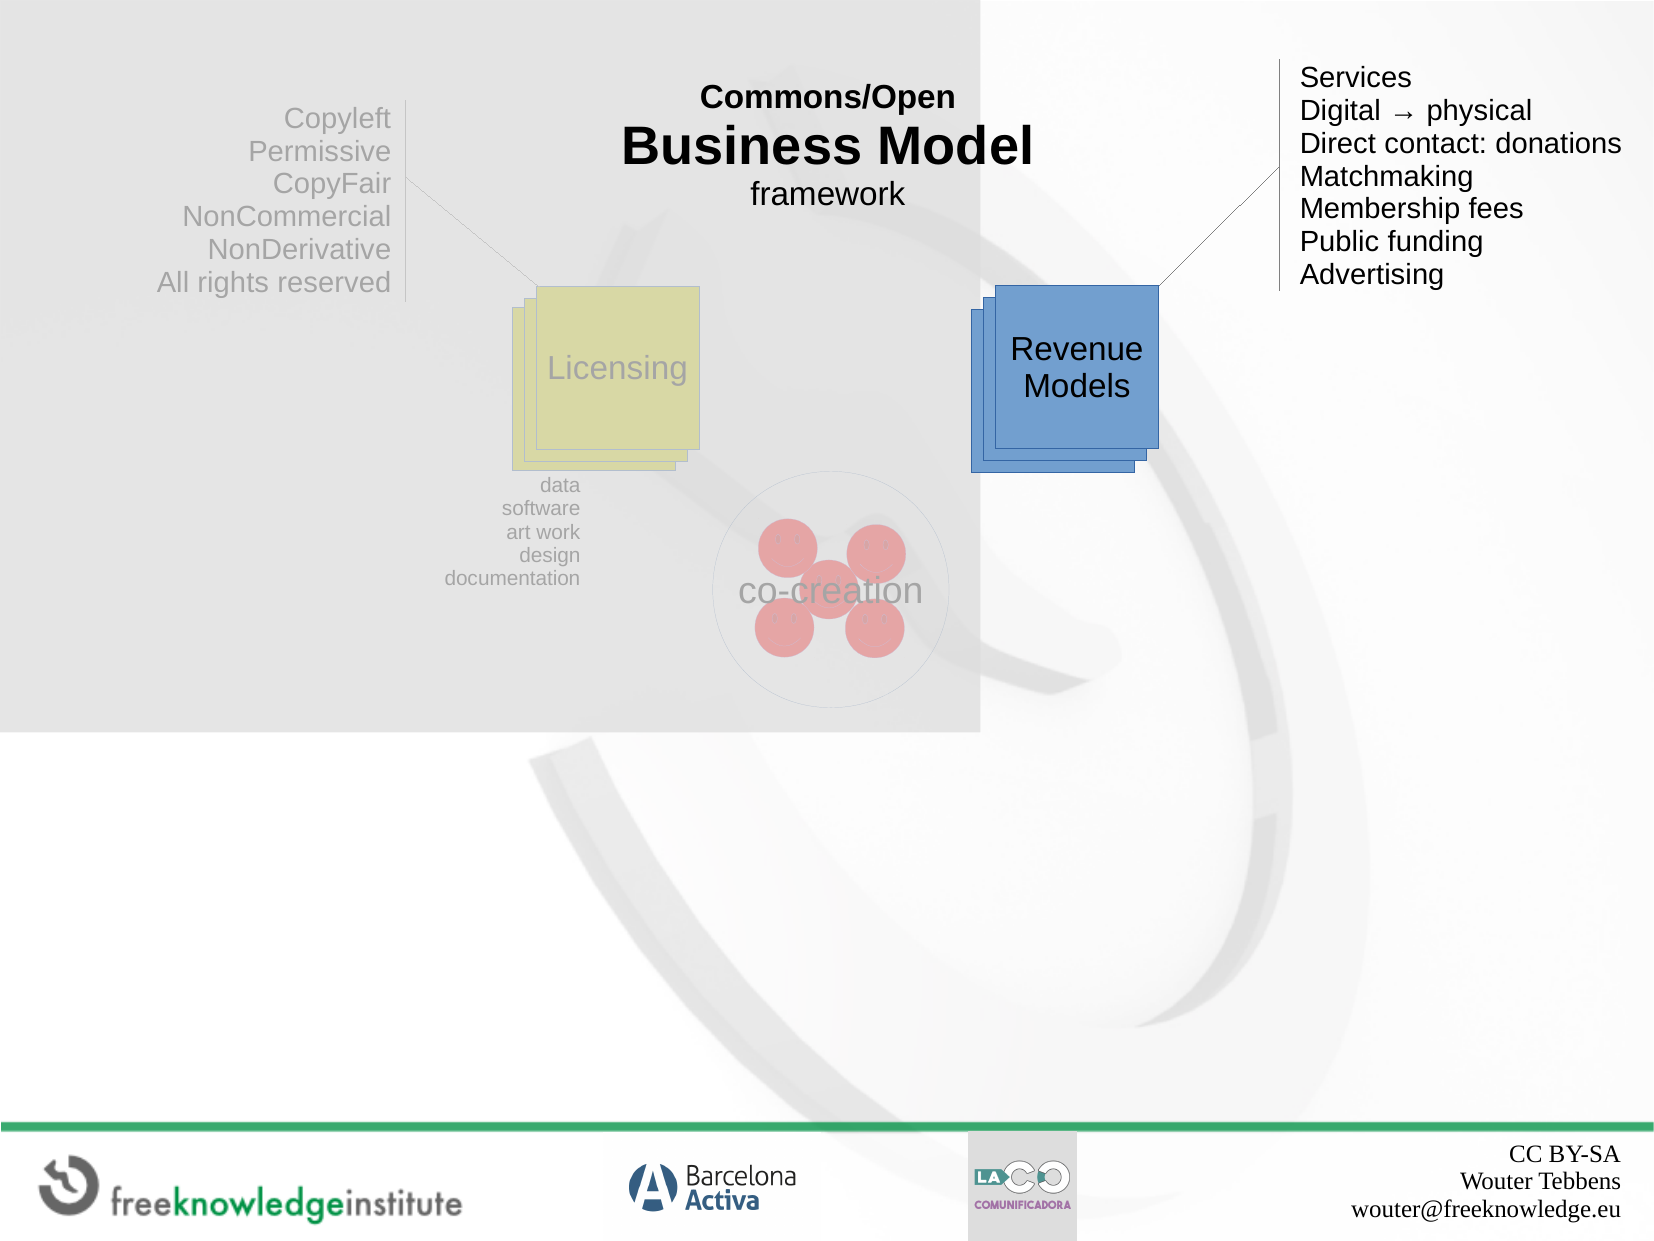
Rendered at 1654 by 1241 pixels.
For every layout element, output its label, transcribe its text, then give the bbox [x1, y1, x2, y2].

text_box Revenue Models [995, 285, 1159, 449]
text_box Revenue Models [971, 309, 1135, 473]
picture [1, 1, 1654, 1241]
text_box Commons/Open Business Model framework [606, 70, 1056, 225]
text_box Revenue Models [983, 297, 1147, 461]
text_box Services Digital → physical Direct contact: donations Matchmaking Membership fees Public funding Advertising [1284, 53, 1648, 310]
text_box [0, 0, 981, 733]
